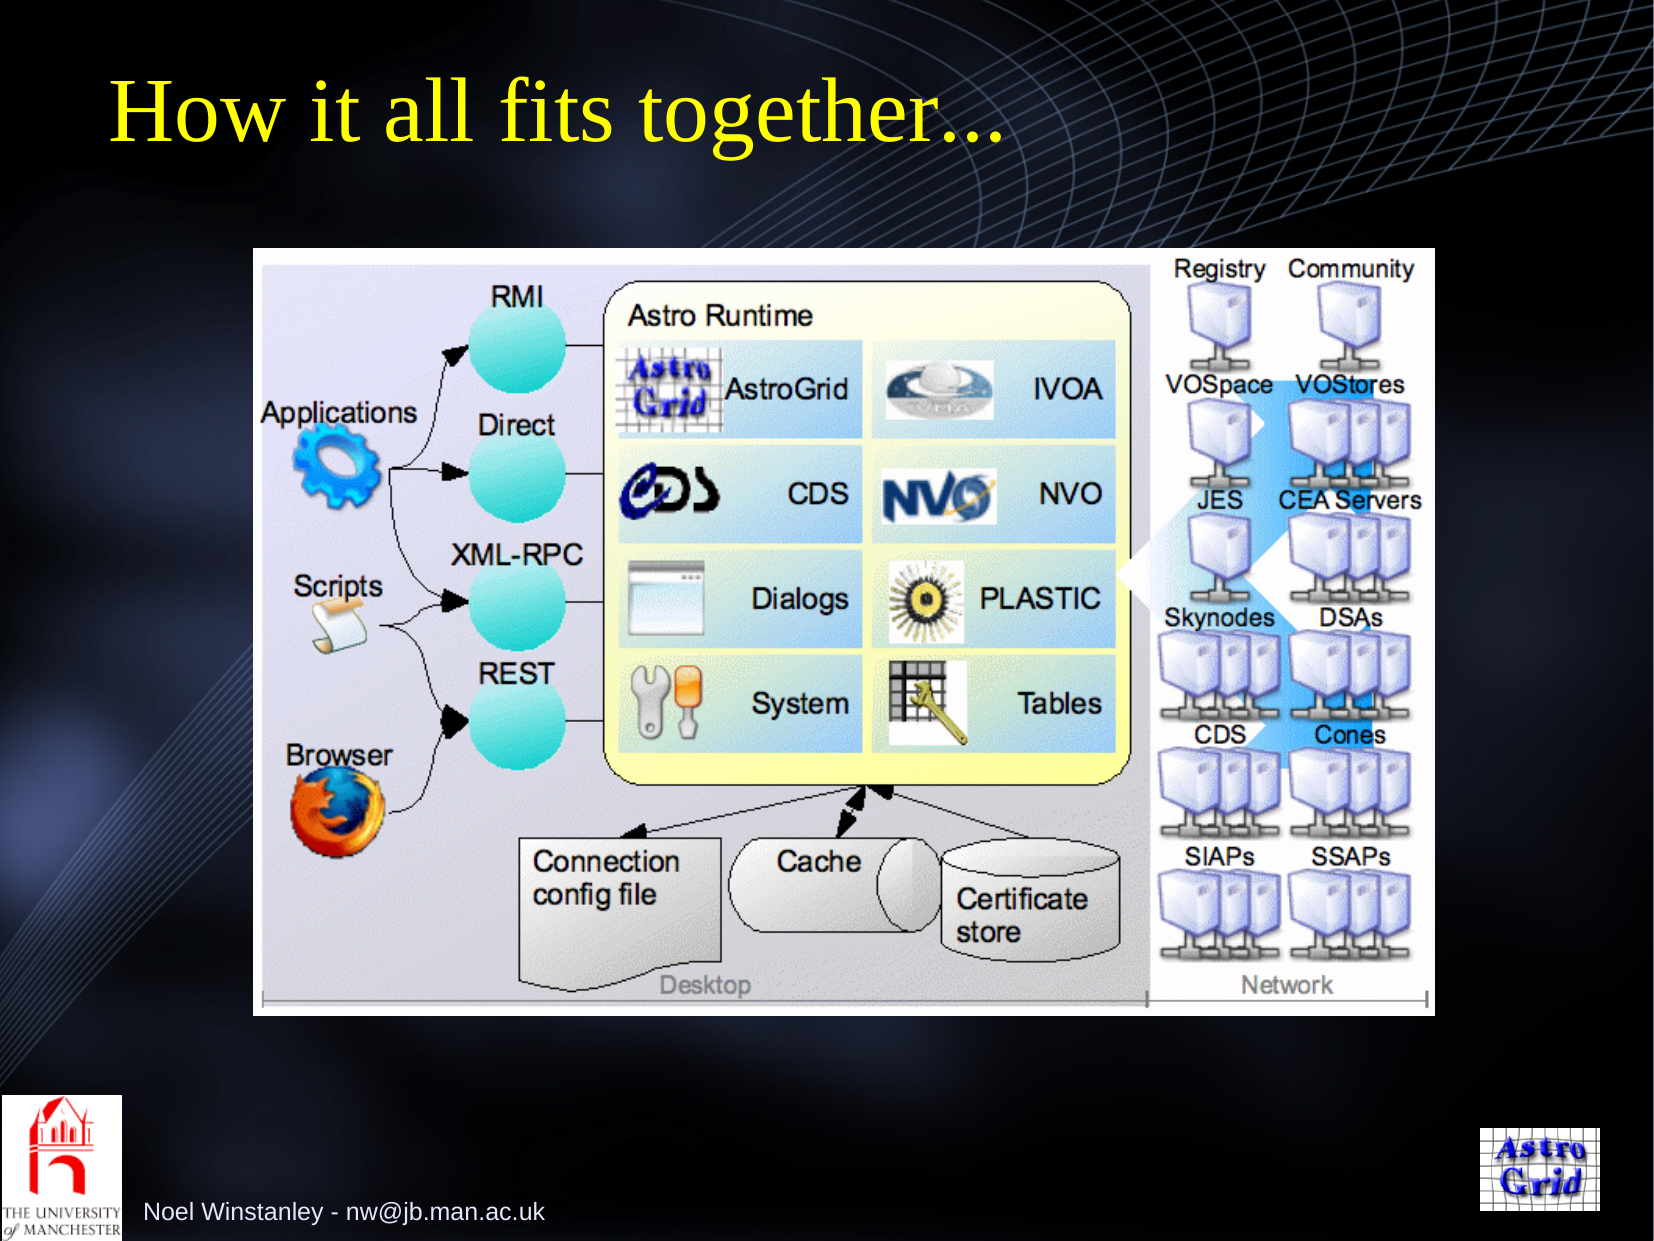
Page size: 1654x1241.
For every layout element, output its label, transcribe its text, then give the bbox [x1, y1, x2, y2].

title How it all fits together... [108, 26, 1534, 196]
picture [0, 0, 1654, 1241]
